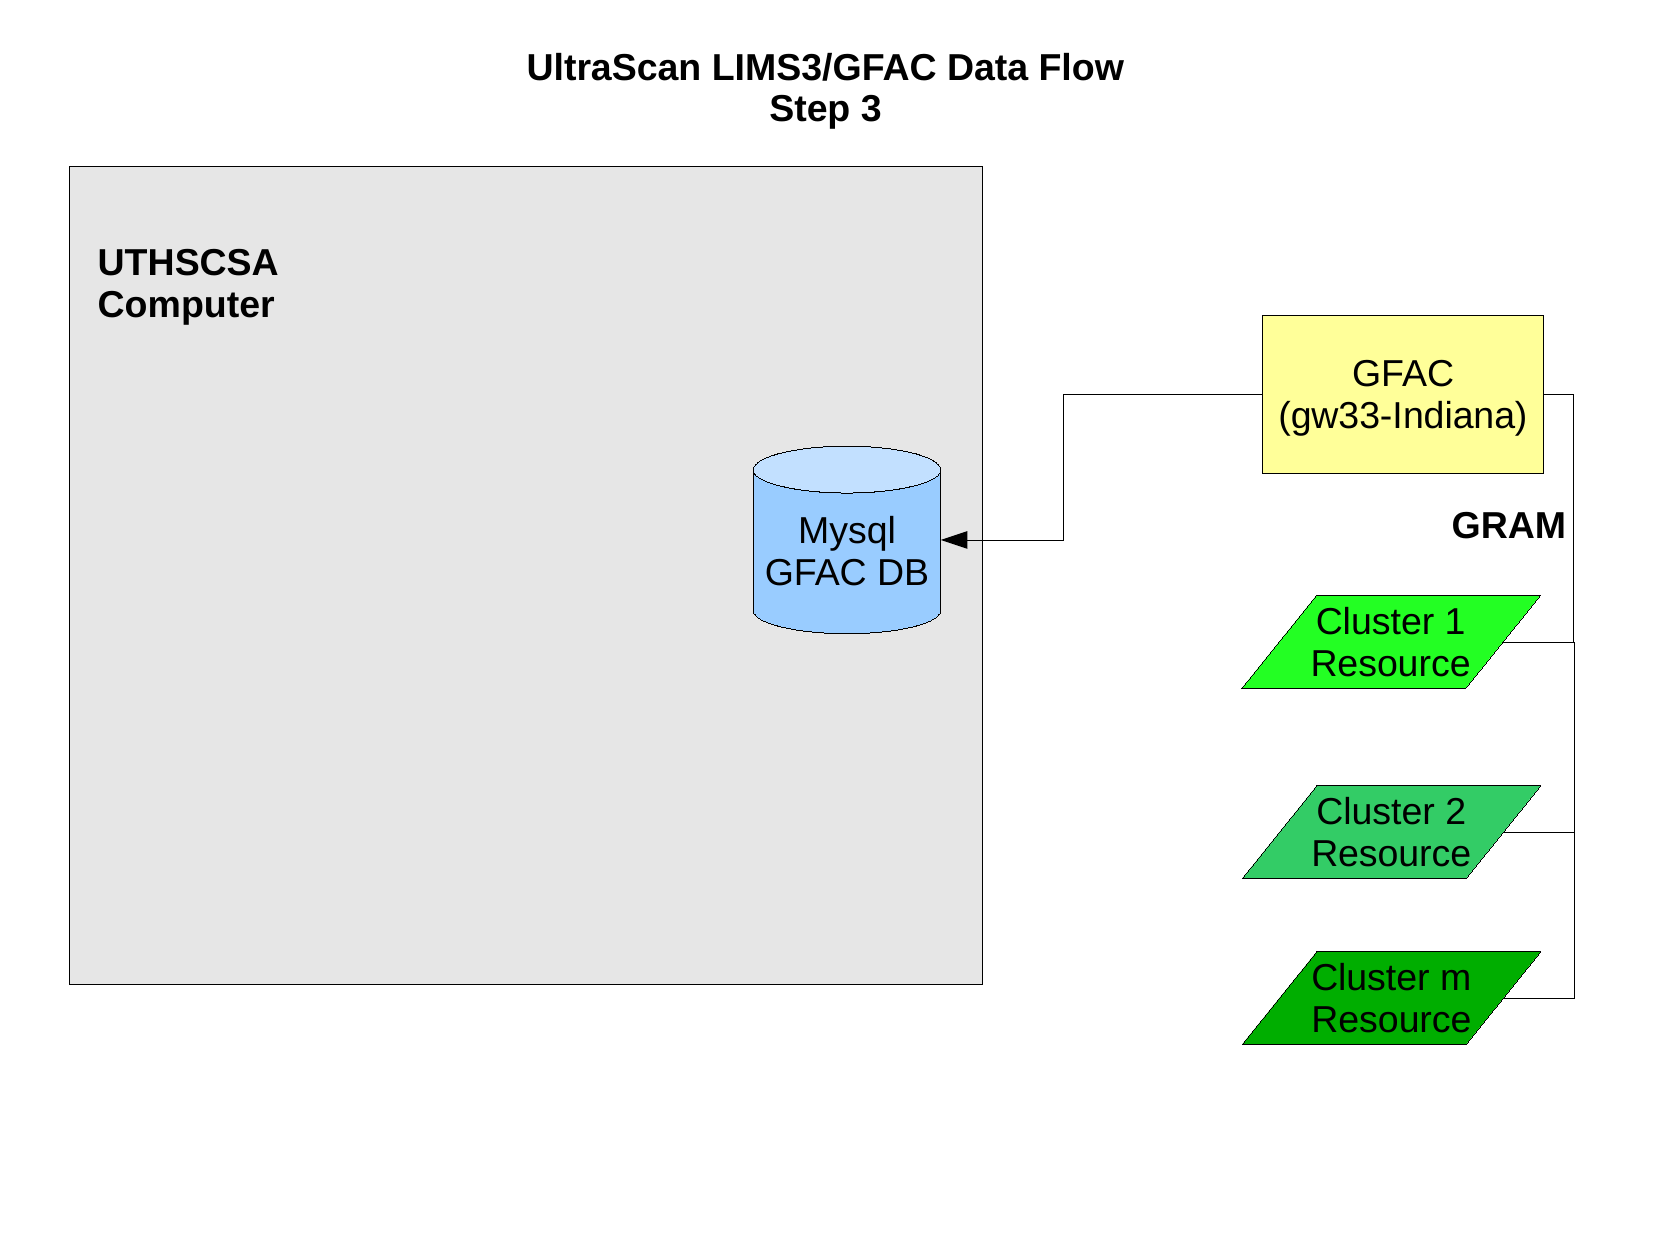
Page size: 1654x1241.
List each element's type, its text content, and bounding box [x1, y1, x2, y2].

text_box GFAC (gw33-Indiana) [1262, 315, 1544, 474]
text_box UltraScan LIMS3/GFAC Data Flow Step 3 [511, 38, 1140, 138]
text_box [69, 166, 983, 985]
text_box UTHSCSA Computer [82, 233, 302, 333]
text_box Cluster 1 Resource [1241, 595, 1541, 689]
text_box GRAM [1436, 497, 1584, 554]
text_box Cluster m Resource [1242, 951, 1541, 1045]
text_box Cluster 2 Resource [1242, 785, 1541, 879]
text_box Mysql GFAC DB [753, 473, 941, 634]
